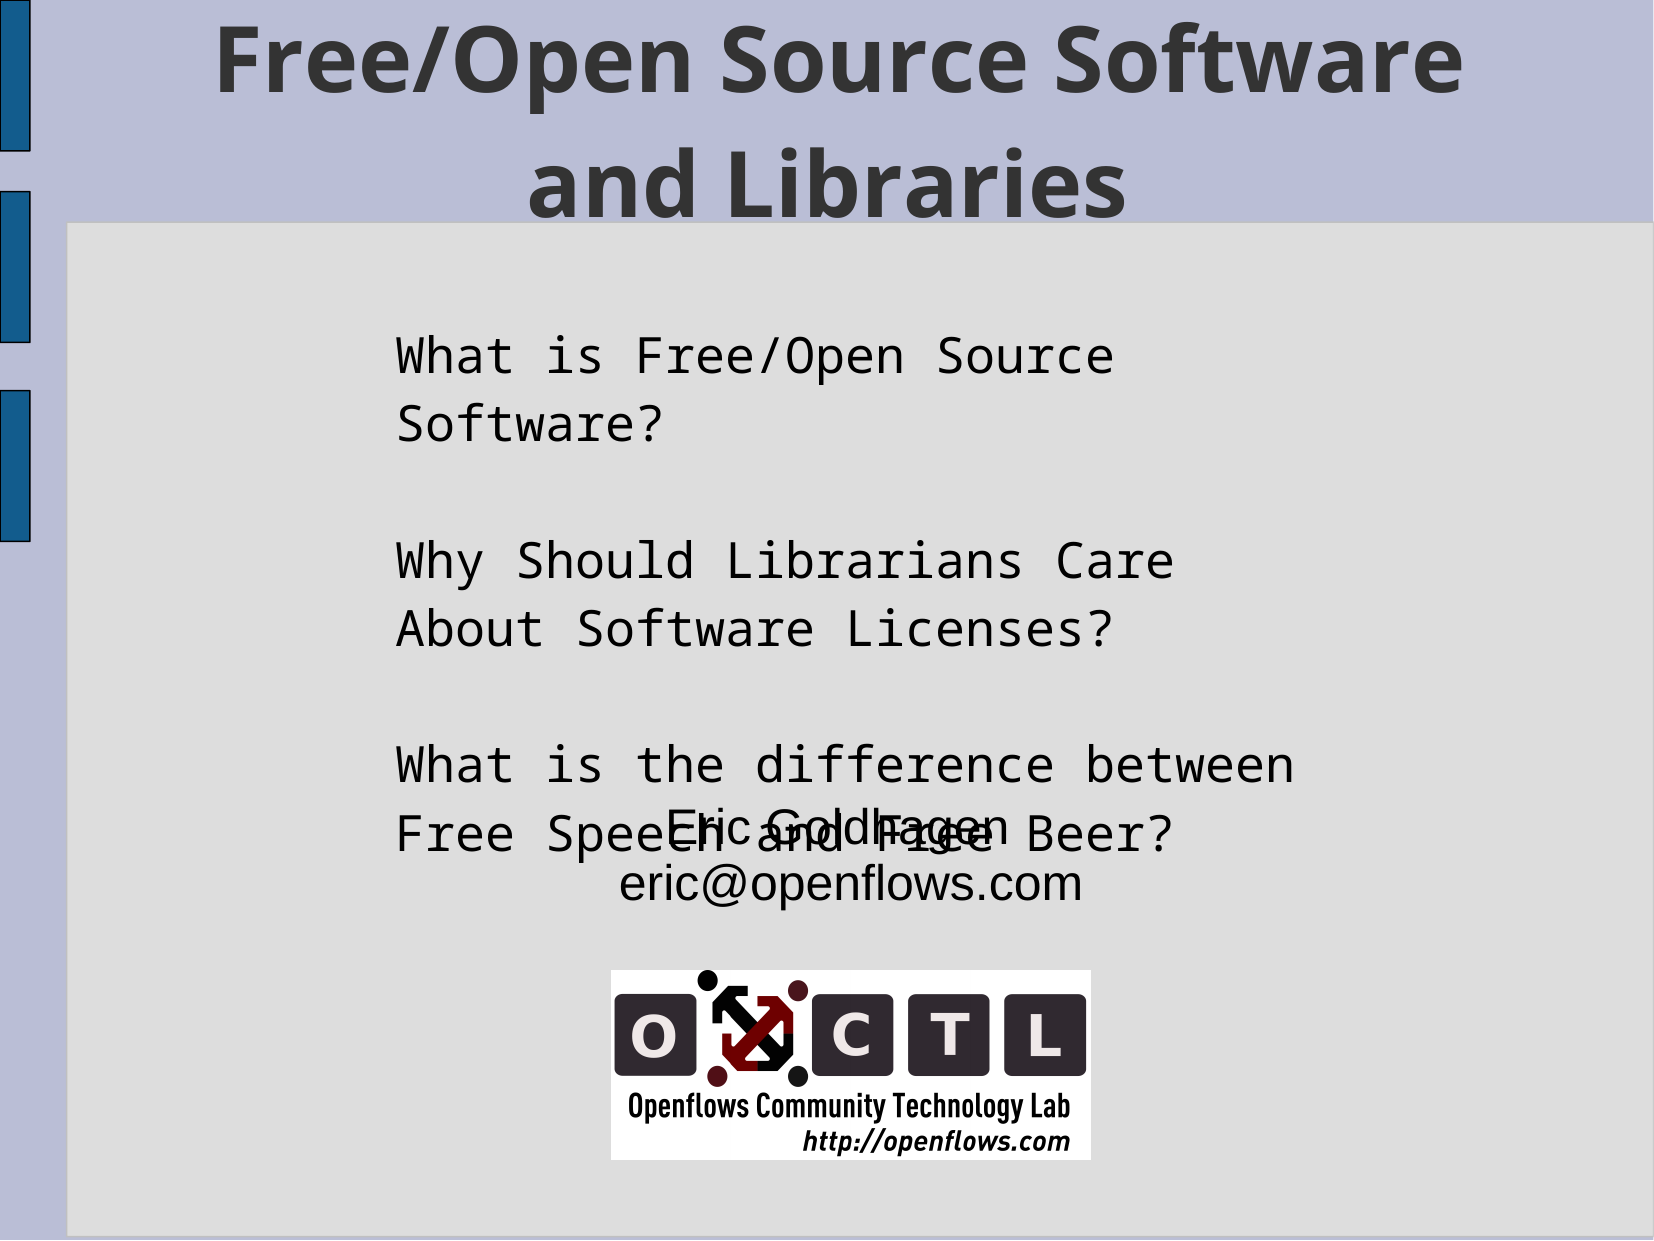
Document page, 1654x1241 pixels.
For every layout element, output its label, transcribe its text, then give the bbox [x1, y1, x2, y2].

title Free/Open Source Software and Libraries [121, 15, 1534, 224]
text_box Eric Goldhagen eric@openflows.com [658, 799, 1030, 857]
text_box What is Free/Open Source Software? Why Should Librarians Care About Software Licenses? What is the difference between Free Speech and Free Beer? [395, 319, 1353, 735]
subtitle [178, 646, 1570, 1009]
picture [611, 970, 1091, 1160]
